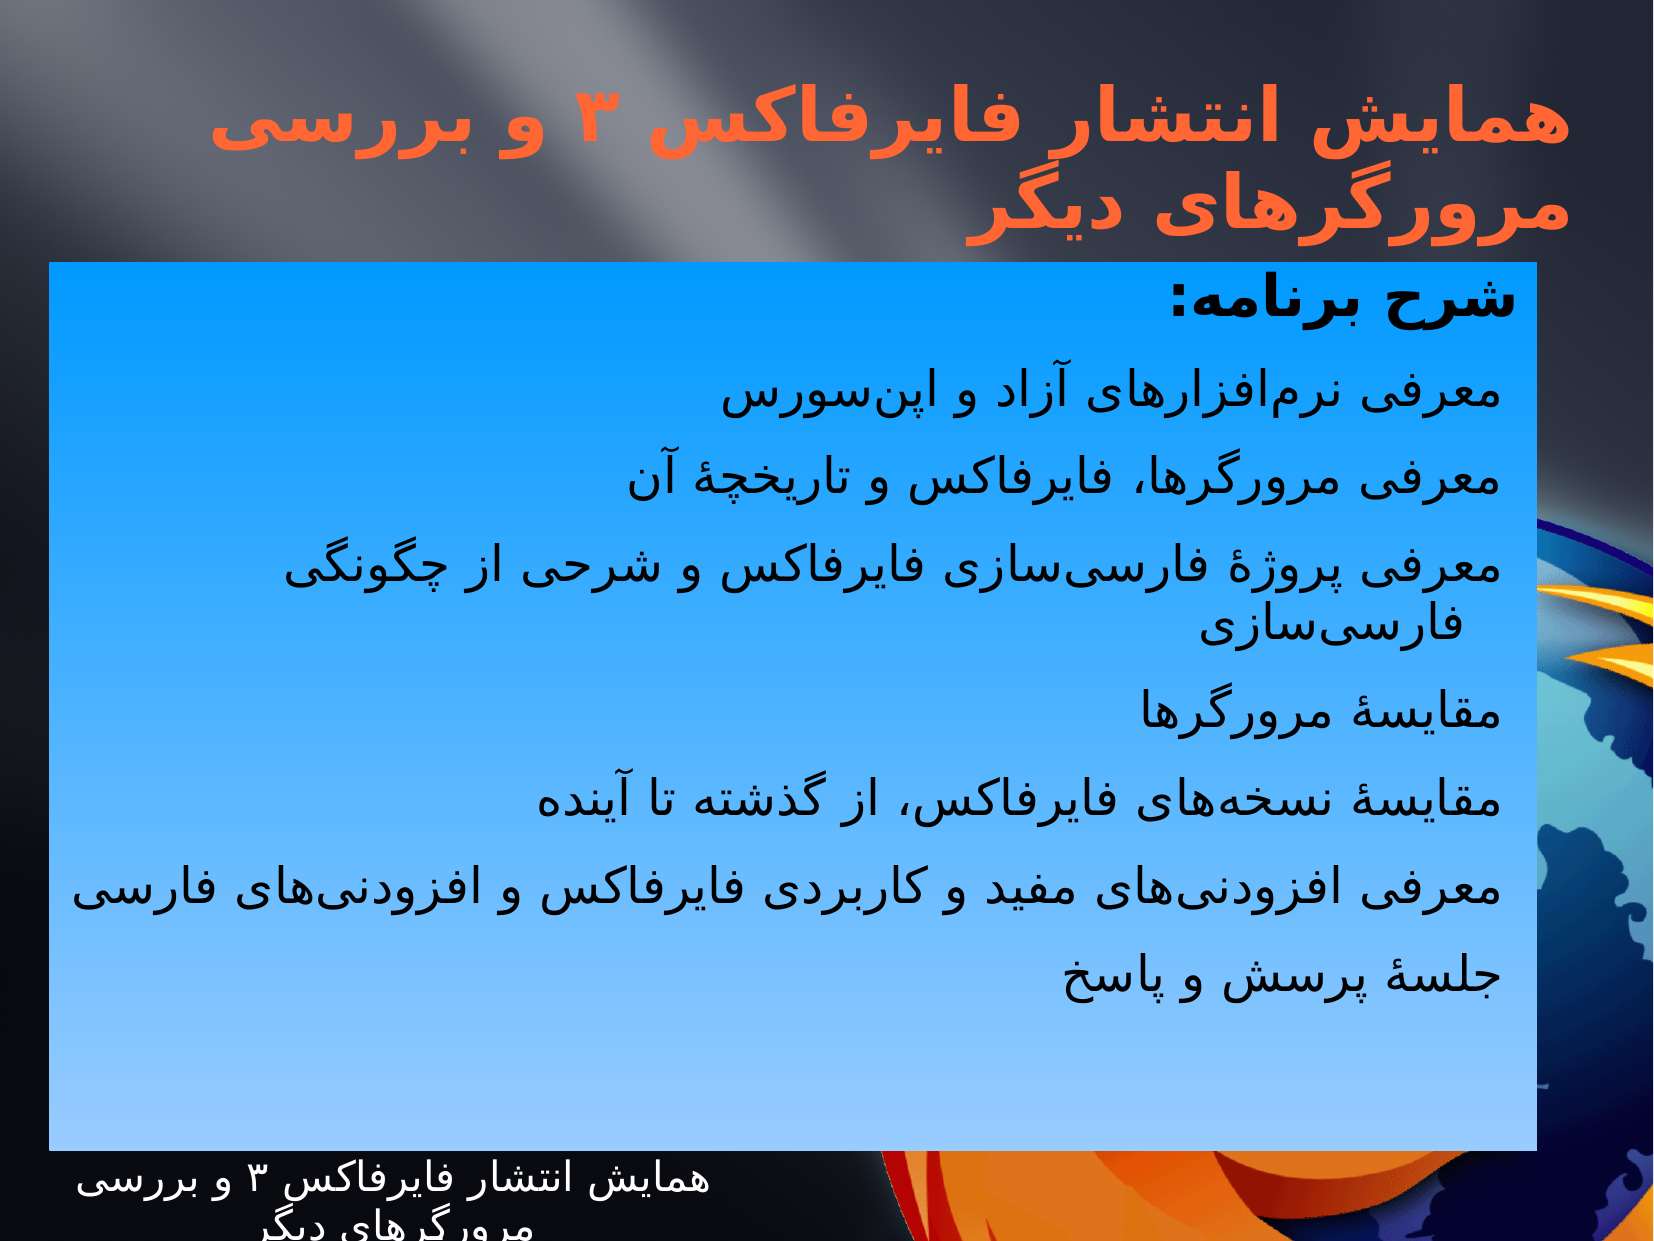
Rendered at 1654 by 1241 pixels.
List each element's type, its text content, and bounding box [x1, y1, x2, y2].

picture [0, 0, 1654, 1241]
title همایش انتشار فایرفاکس ۳ و بررسی مرورگرهای دیگر [149, 55, 1575, 263]
list شرح برنامه: معرفی نرم‌افزارهای آزاد و اپن‌سورس معرفی مرورگرها، فایرفاکس و تاریخچهٔ آن معرفی پروژهٔ فارسی‌سازی فایرفاکس و شرحی از چگونگی فارسی‌سازی مقایسهٔ مرورگرها مقایسهٔ نسخه‌های فایرفاکس، از گذشته تا آینده معرفی افزودنی‌های مفید و کاربردی فایرفاکس و افزودنی‌های فارسی جلسهٔ پرسش و پاسخ [49, 262, 1537, 1151]
picture [521, 1231, 528, 1237]
